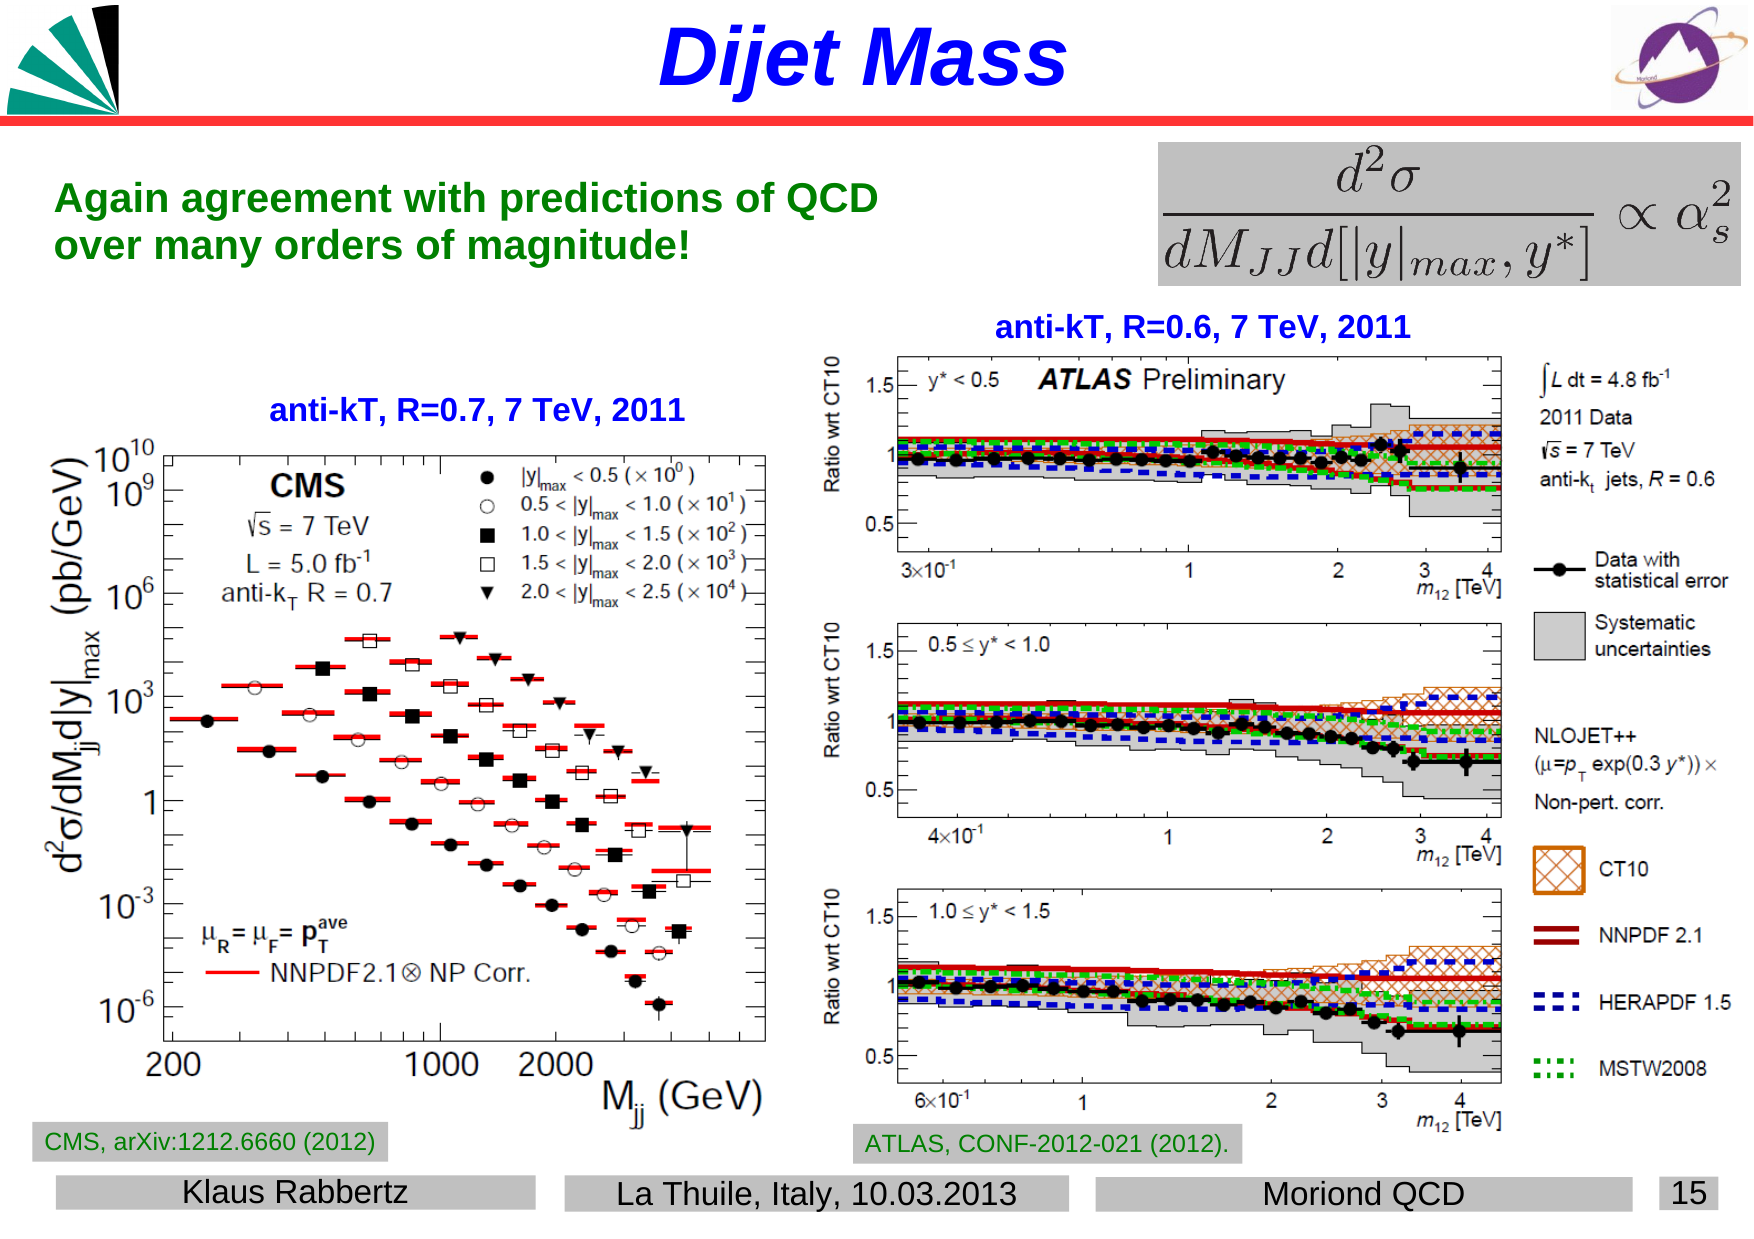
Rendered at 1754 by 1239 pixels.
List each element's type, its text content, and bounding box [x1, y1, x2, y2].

picture [1611, 5, 1748, 110]
text_box anti-kT, R=0.7, 7 TeV, 2011 [257, 385, 698, 434]
text_box anti-kT, R=0.6, 7 TeV, 2011 [983, 302, 1424, 352]
picture [811, 343, 1735, 1141]
text_box CMS, arXiv:1212.6660 (2012) [32, 1121, 388, 1162]
picture [41, 432, 776, 1136]
text_box Again agreement with predictions of QCD over many orders of magnitude! [41, 169, 893, 275]
title Dijet Mass [123, 0, 1606, 114]
picture [1158, 141, 1741, 287]
picture [7, 5, 119, 116]
text_box ATLAS, CONF-2012-021 (2012). [853, 1123, 1243, 1164]
